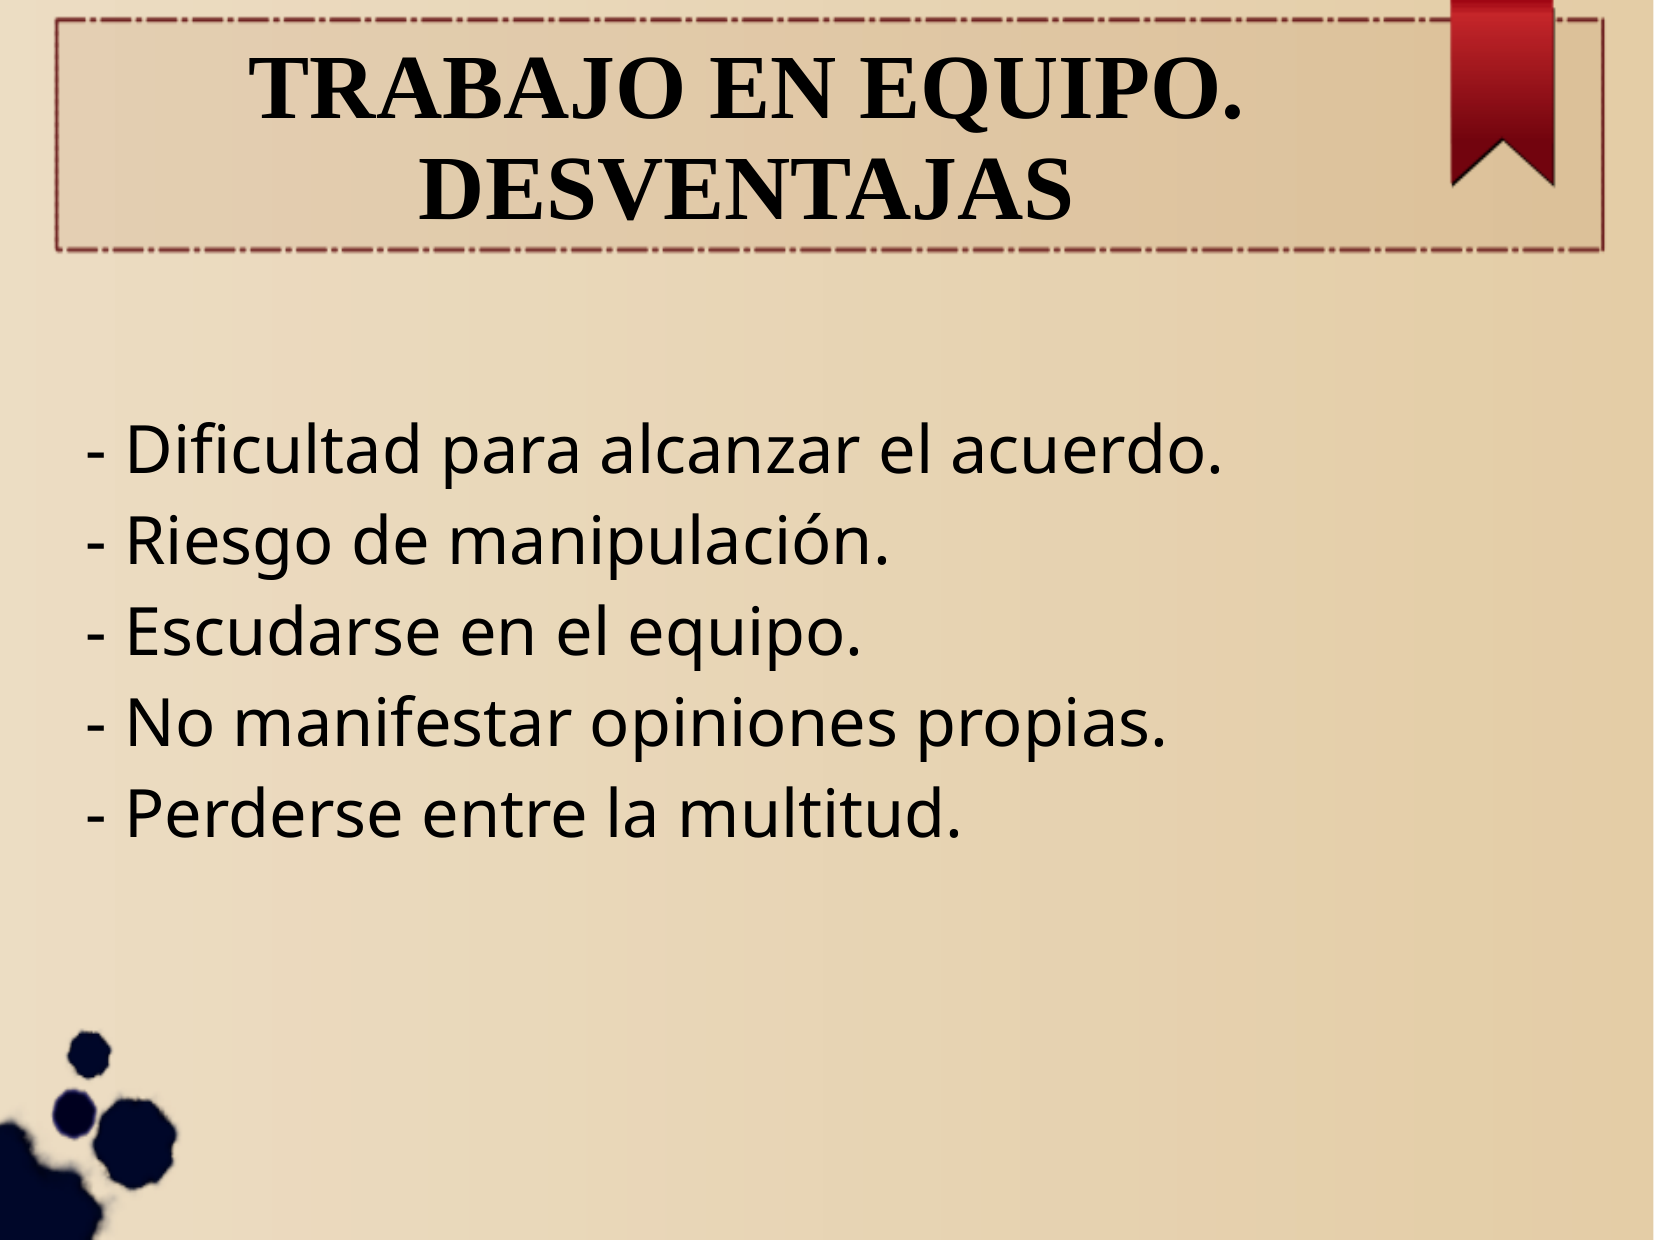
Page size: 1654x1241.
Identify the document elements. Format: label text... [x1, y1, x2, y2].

text_box - Dificultad para alcanzar el acuerdo. - Riesgo de manipulación. - Escudarse en el equipo. - No manifestar opiniones propias. - Perderse entre la multitud. [70, 395, 1595, 876]
title TRABAJO EN EQUIPO. DESVENTAJAS [82, 36, 1412, 240]
picture [0, 0, 1654, 1240]
